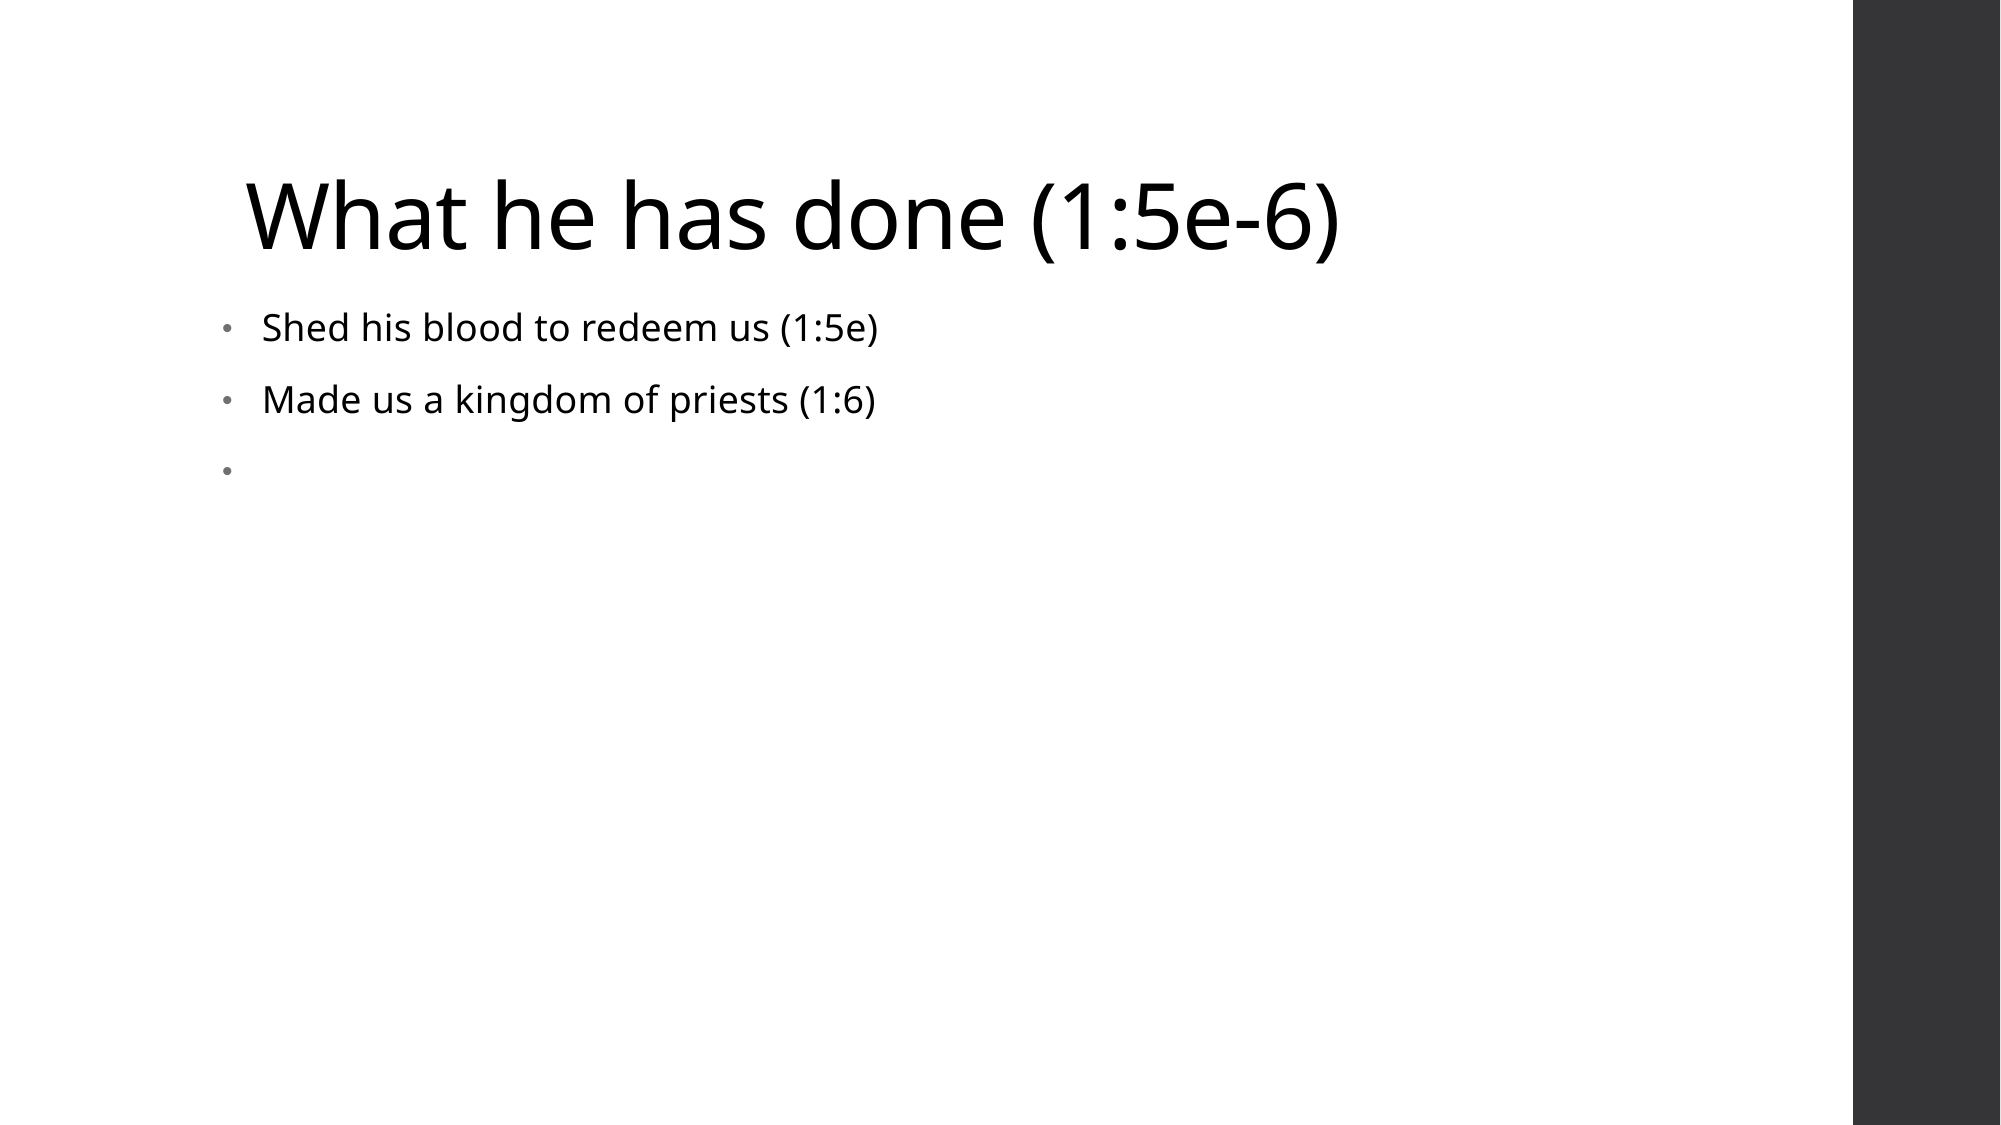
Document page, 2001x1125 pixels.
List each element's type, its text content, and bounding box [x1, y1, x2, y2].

list Shed his blood to redeem us (1:5e) Made us a kingdom of priests (1:6) [206, 299, 1617, 1014]
title What he has done (1:5e-6) [206, 60, 1797, 278]
